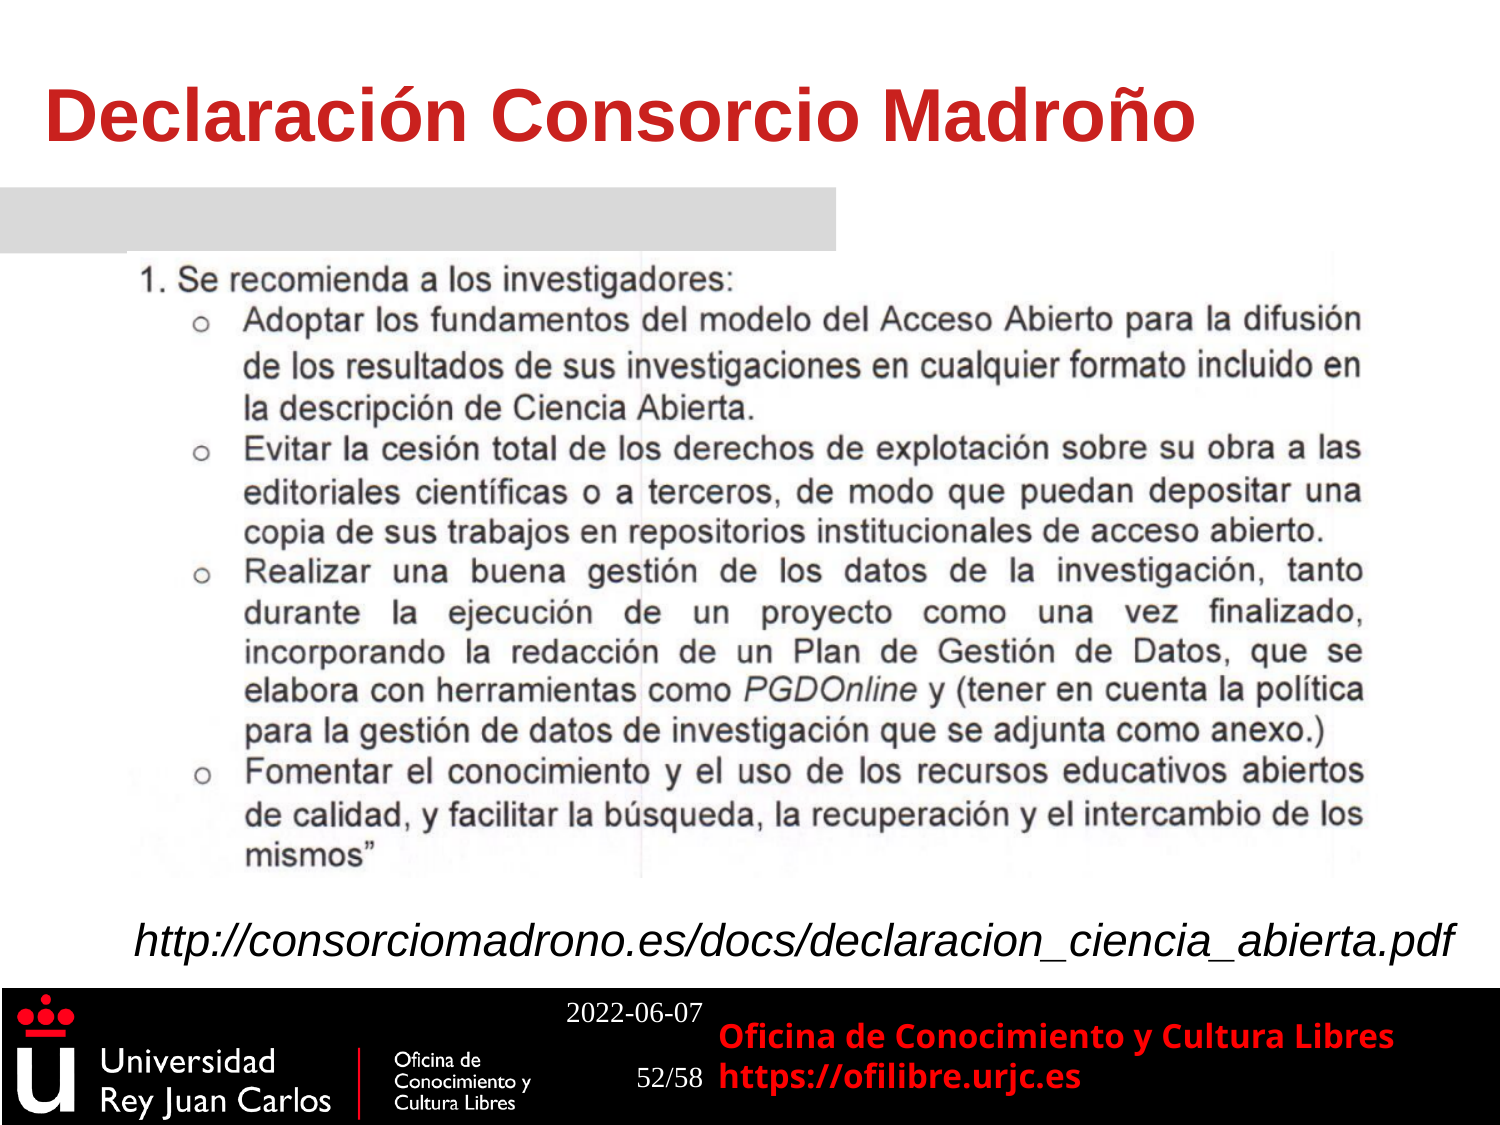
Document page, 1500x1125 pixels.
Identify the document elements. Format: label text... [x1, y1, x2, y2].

title [75, 7, 1425, 196]
text_box Declaración Consorcio Madroño [30, 66, 1381, 249]
text_box [40, 249, 1366, 346]
picture [17, 1055, 531, 1120]
text_box http://consorciomadrono.es/docs/declaracion_ciencia_abierta.pdf [15, 690, 1471, 1055]
picture [127, 251, 1378, 878]
